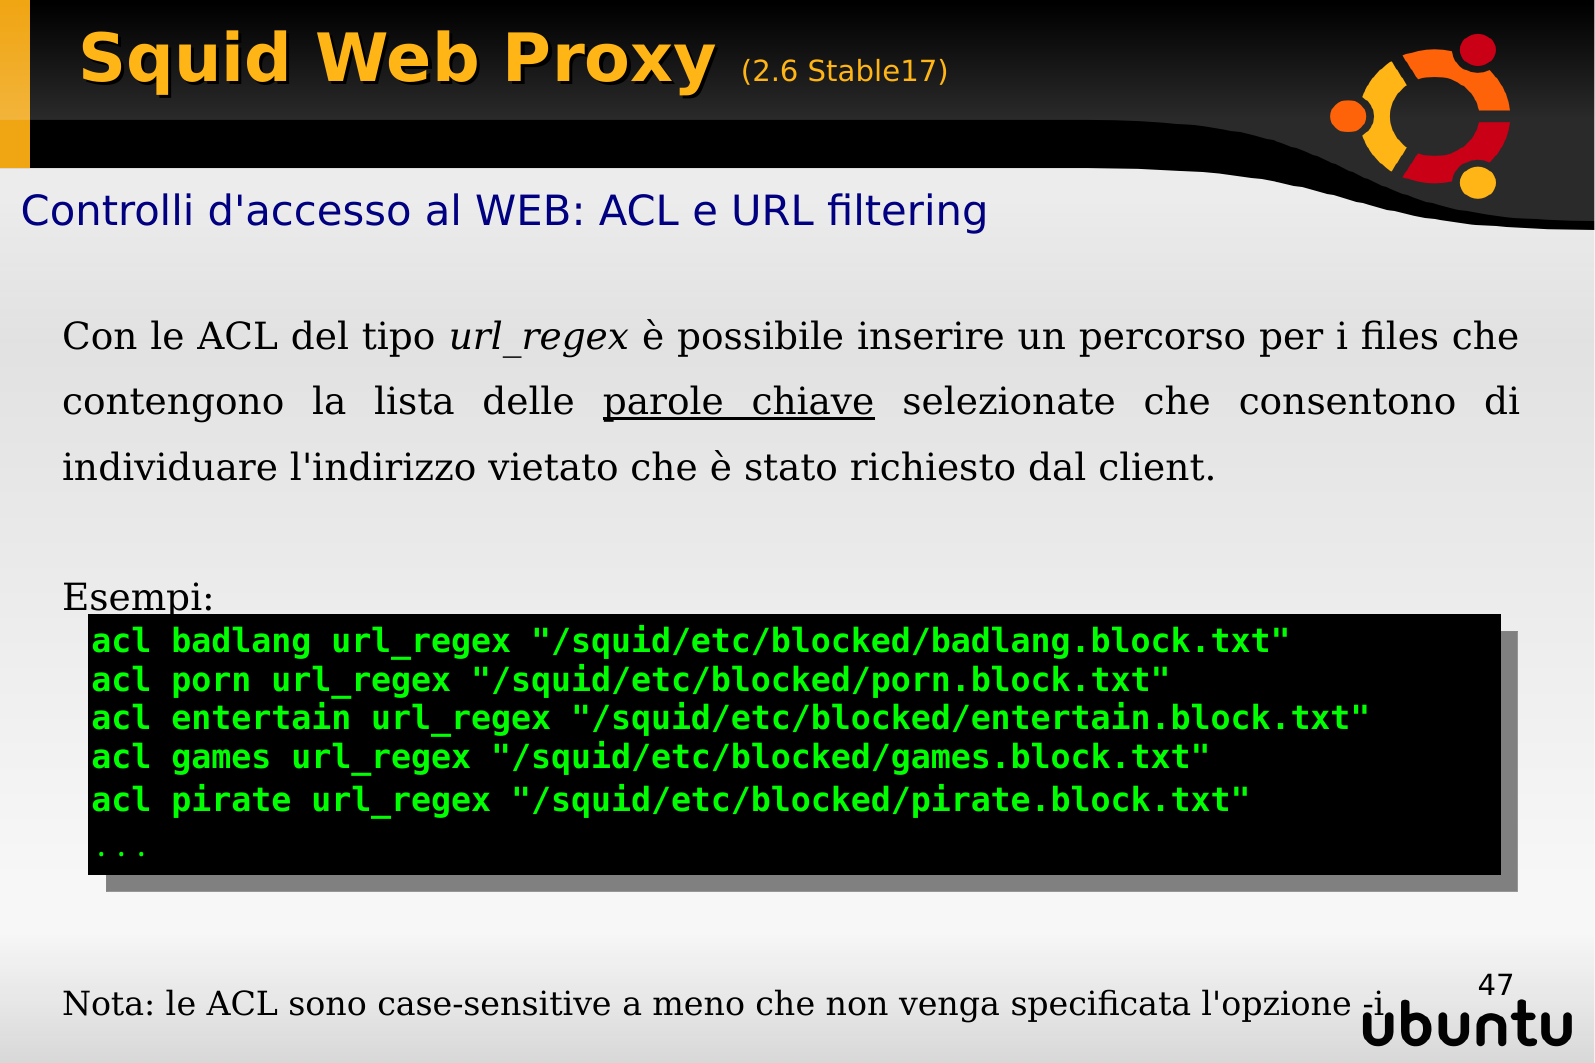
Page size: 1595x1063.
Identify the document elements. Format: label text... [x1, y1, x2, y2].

text_box Controlli d'accesso al WEB: ACL e URL filtering [17, 178, 1554, 243]
text_box acl badlang url_regex "/squid/etc/blocked/badlang.block.txt" acl porn url_regex "/squid/etc/blocked/porn.block.txt" acl entertain url_regex "/squid/etc/blocked/entertain.block.txt" acl games url_regex "/squid/etc/blocked/games.block.txt" acl pirate url_regex "/squid/etc/blocked/pirate.block.txt" ... [88, 614, 1501, 875]
picture [0, 0, 1595, 1063]
text_box Squid Web Proxy (2.6 Stable17) [23, 11, 1004, 105]
text_box Con le ACL del tipo url_regex è possibile inserire un percorso per i files che contengono la lista delle parole chiave selezionate che consentono di individuare l'indirizzo vietato che è stato richiesto dal client. Esempi: Nota: le ACL sono case-sensitive a meno che non venga specificata l'opzione -i [59, 285, 1536, 1034]
